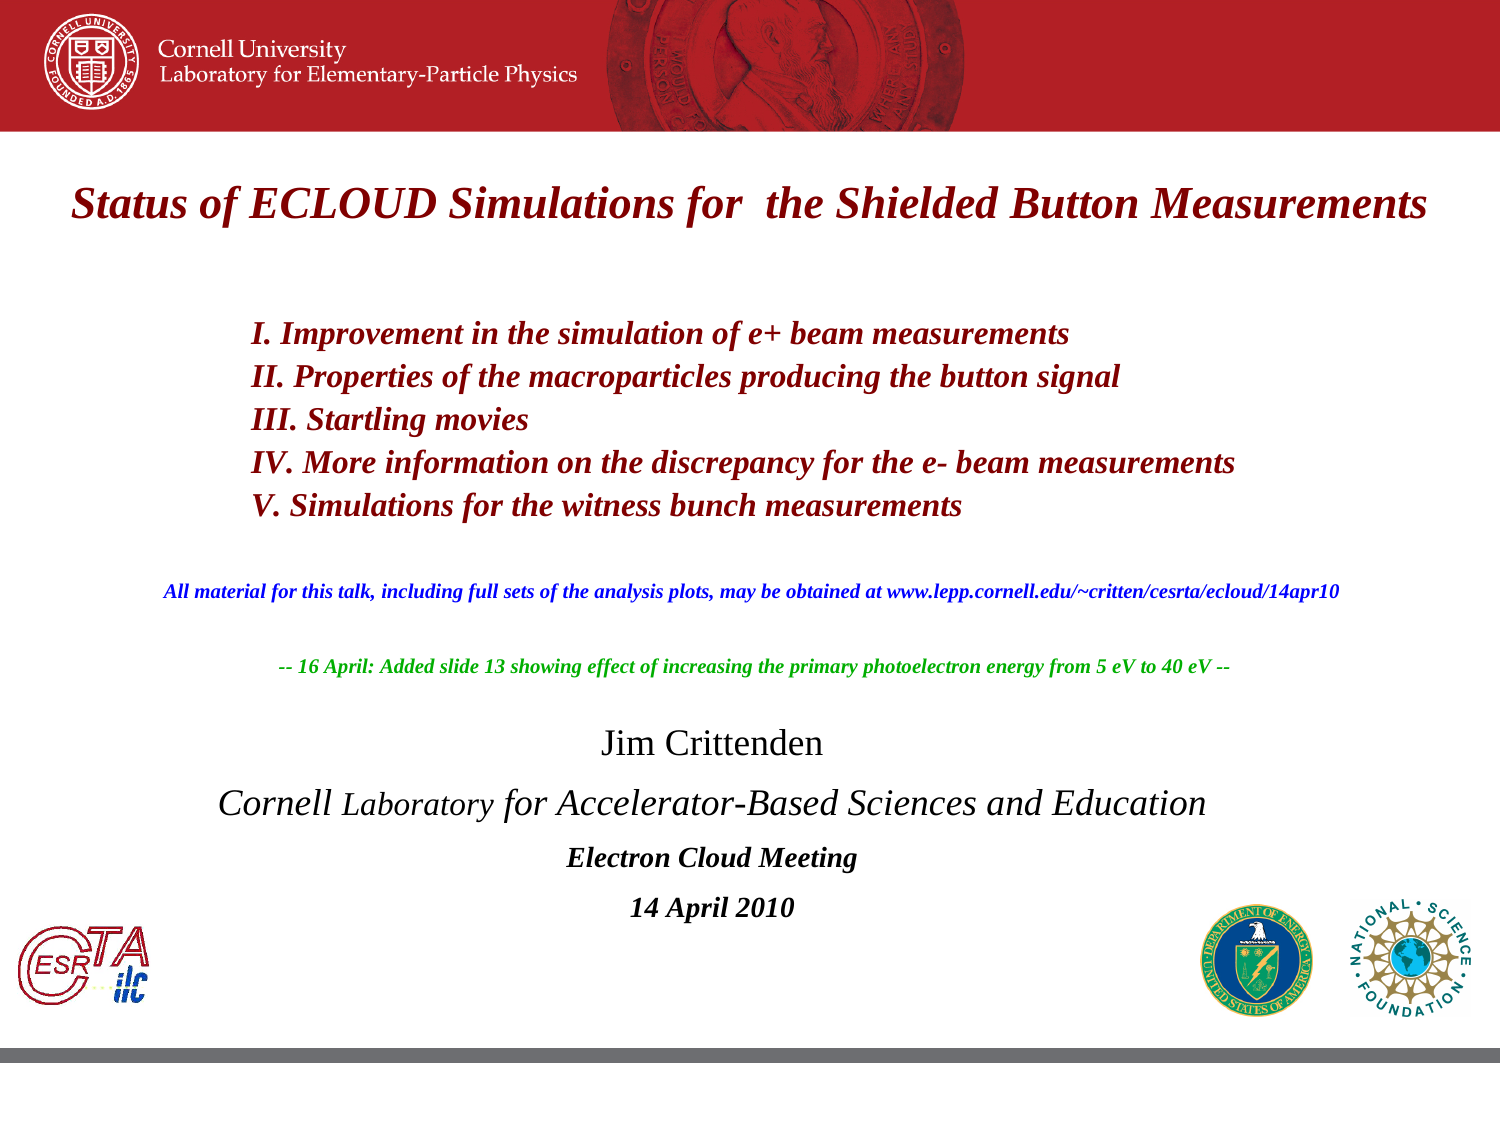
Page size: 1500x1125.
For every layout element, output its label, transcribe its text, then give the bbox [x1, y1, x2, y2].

title I. Improvement in the simulation of e+ beam measurements II. Properties of the macroparticles producing the button signal III. Startling movies IV. More information on the discrepancy for the e- beam measurements V. Simulations for the witness bunch measurements [236, 269, 1264, 563]
picture [1350, 899, 1471, 1017]
picture [8, 899, 151, 1036]
title Status of ECLOUD Simulations for the Shielded Button Measurements [0, 135, 1500, 263]
subtitle Jim Crittenden Cornell Laboratory for Accelerator-Based Sciences and Education Electron Cloud Meeting 14 April 2010 [187, 712, 1238, 976]
picture [0, 0, 1500, 132]
text_box All material for this talk, including full sets of the analysis plots, may be obtained at www.lepp.cornell.edu/~critten/cesrta/ecloud/14apr10 [105, 554, 1396, 630]
picture [1200, 904, 1313, 1017]
text_box -- 16 April: Added slide 13 showing effect of increasing the primary photoelectron energy from 5 eV to 40 eV -- [105, 630, 1396, 706]
